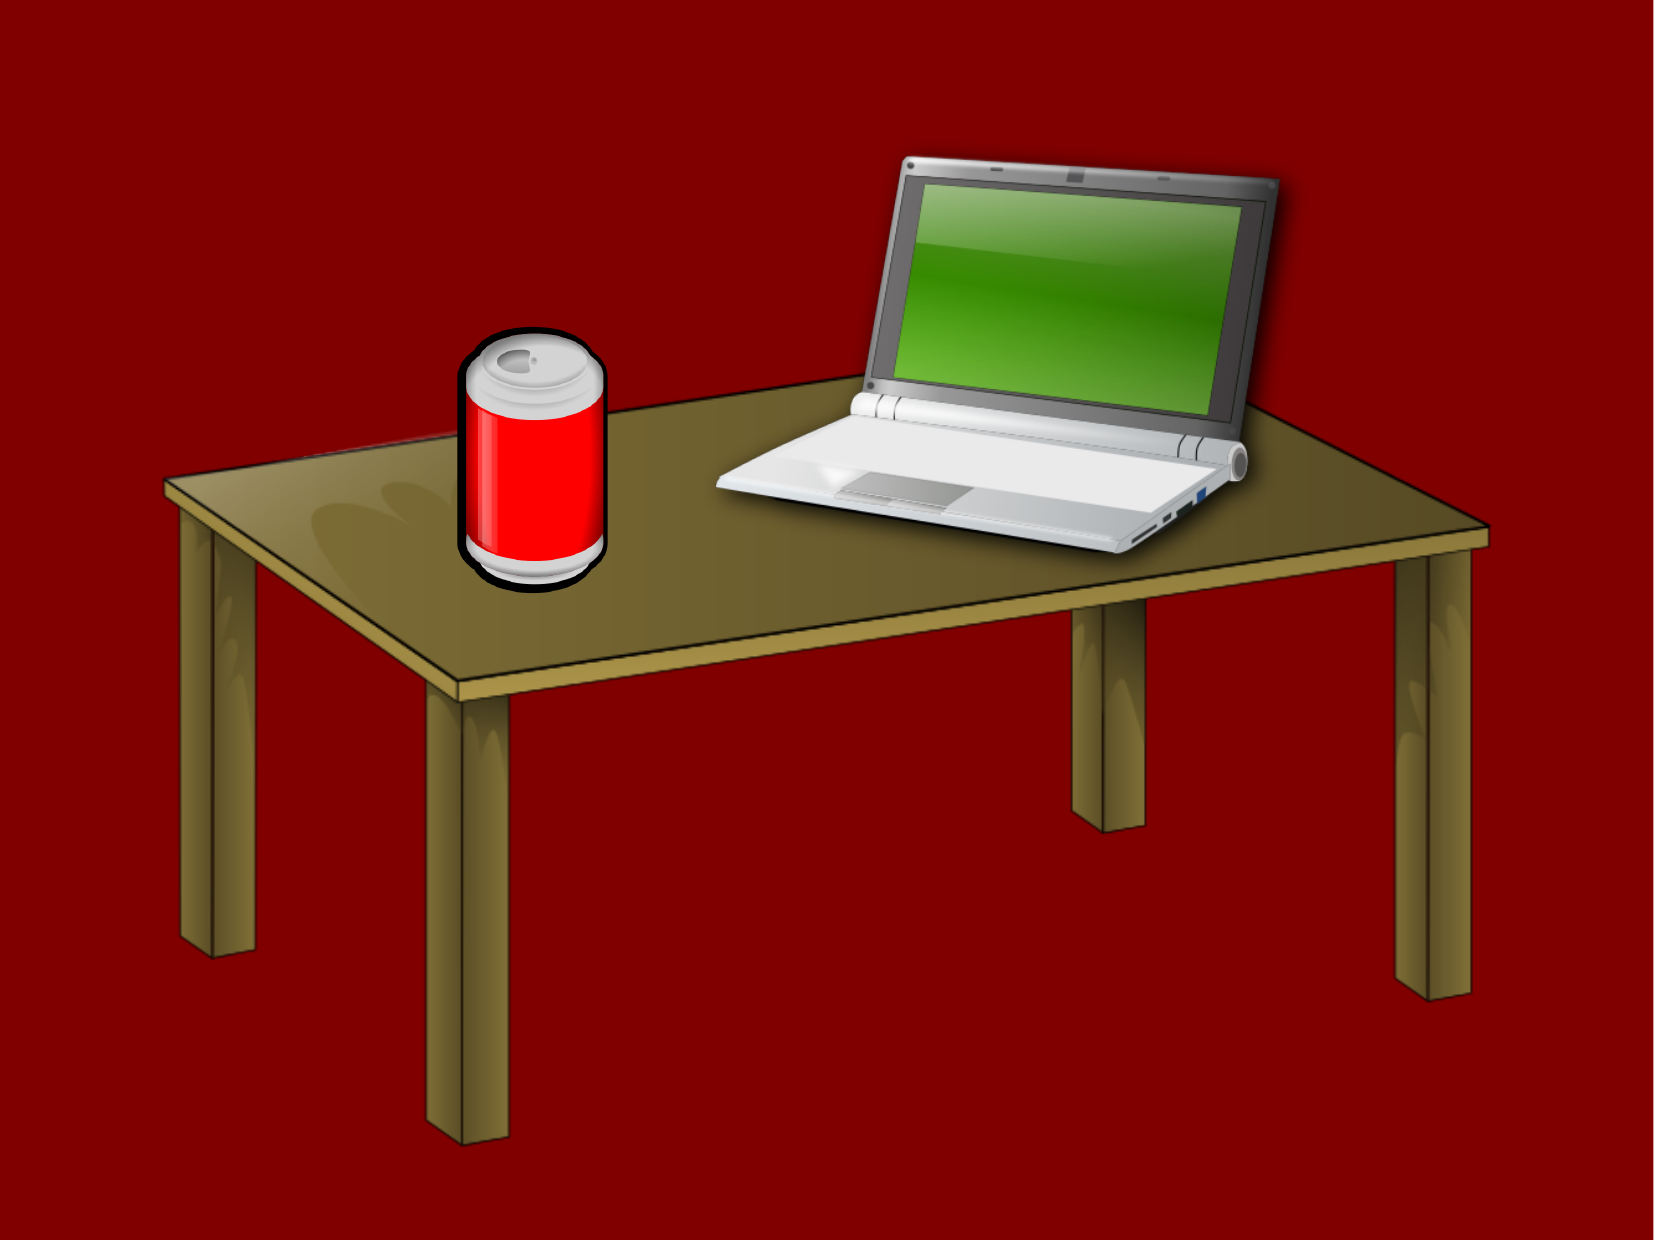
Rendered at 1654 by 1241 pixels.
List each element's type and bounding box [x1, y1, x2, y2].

picture [147, 135, 1506, 1164]
